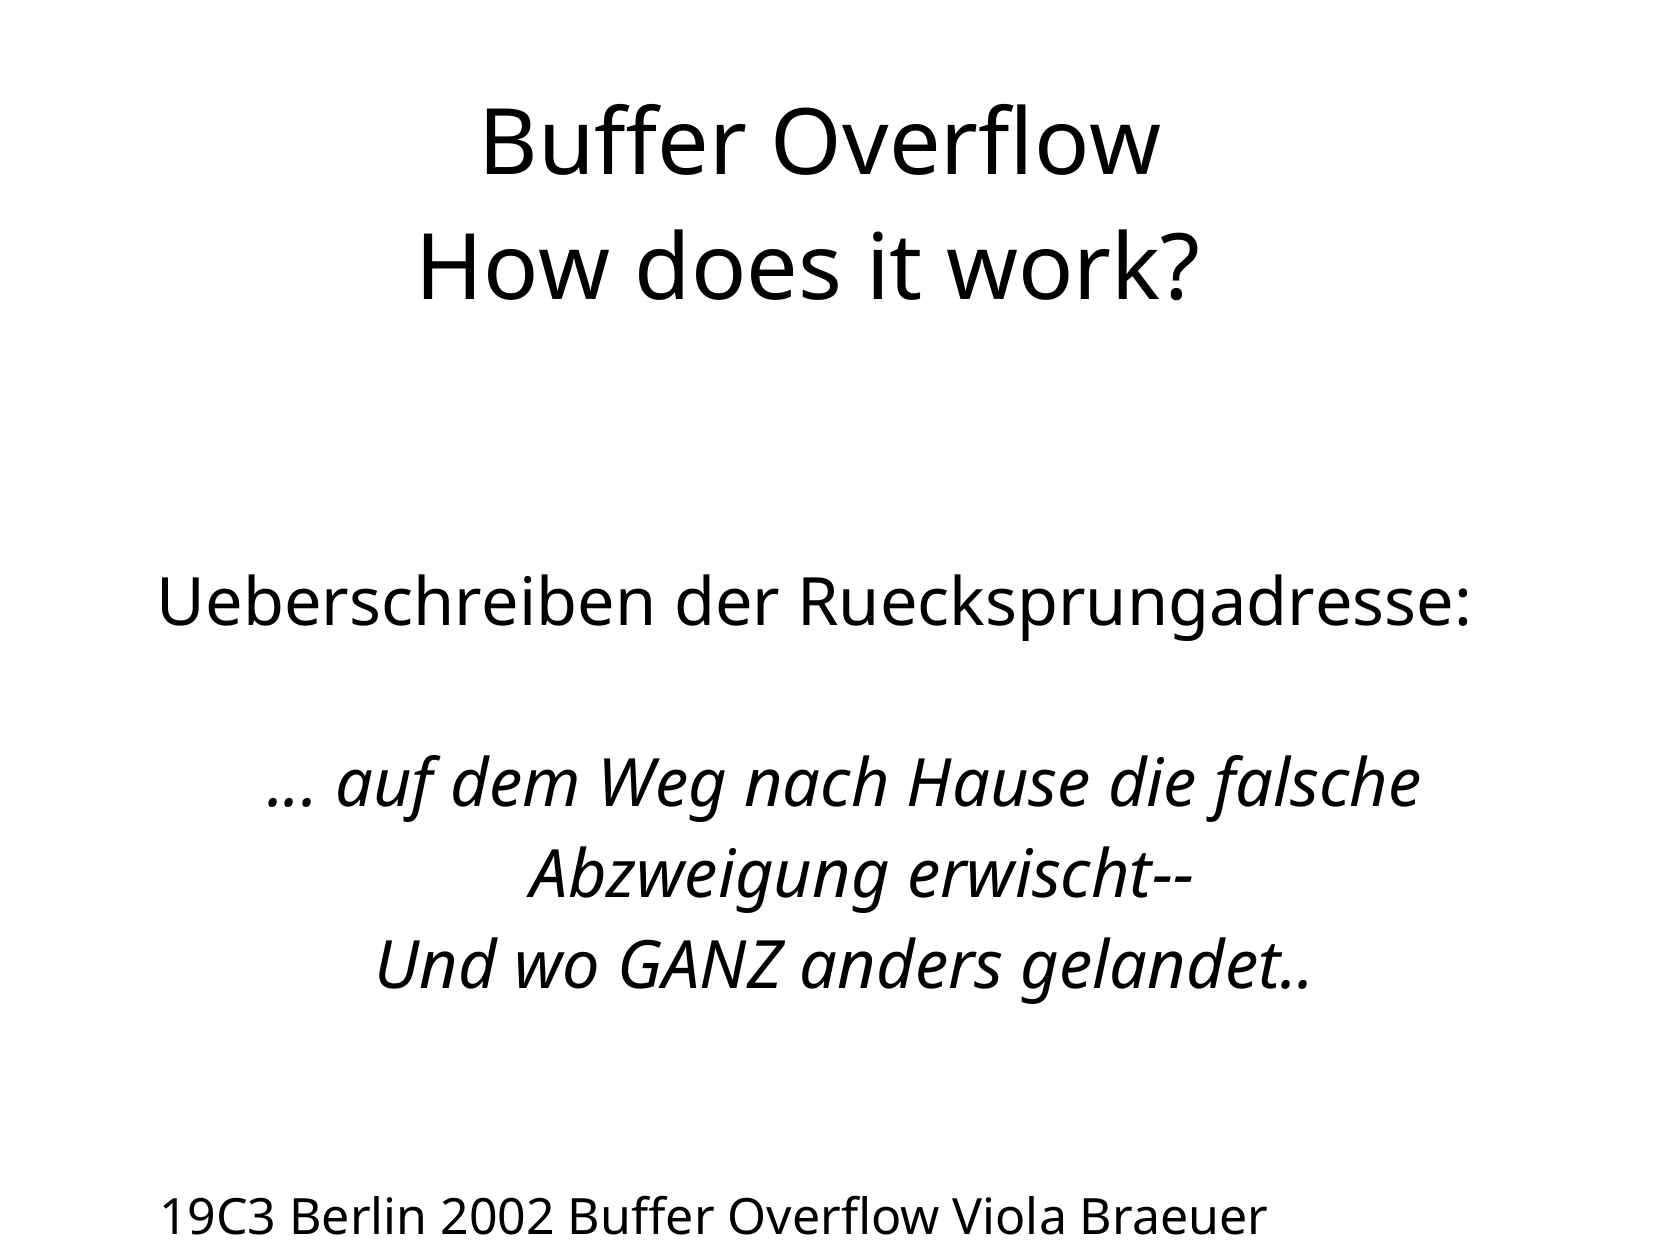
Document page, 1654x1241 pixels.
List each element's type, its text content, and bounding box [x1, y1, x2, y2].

text_box Buffer Overflow How does it work? [114, 0, 1527, 327]
text_box Ueberschreiben der Ruecksprungadresse: ... auf dem Weg nach Hause die falsche Abzweigung erwischt-- Und wo GANZ anders gelandet.. [121, 344, 1534, 1127]
text_box 19C3 Berlin 2002 Buffer Overflow Viola Braeuer [159, 1112, 1269, 1241]
